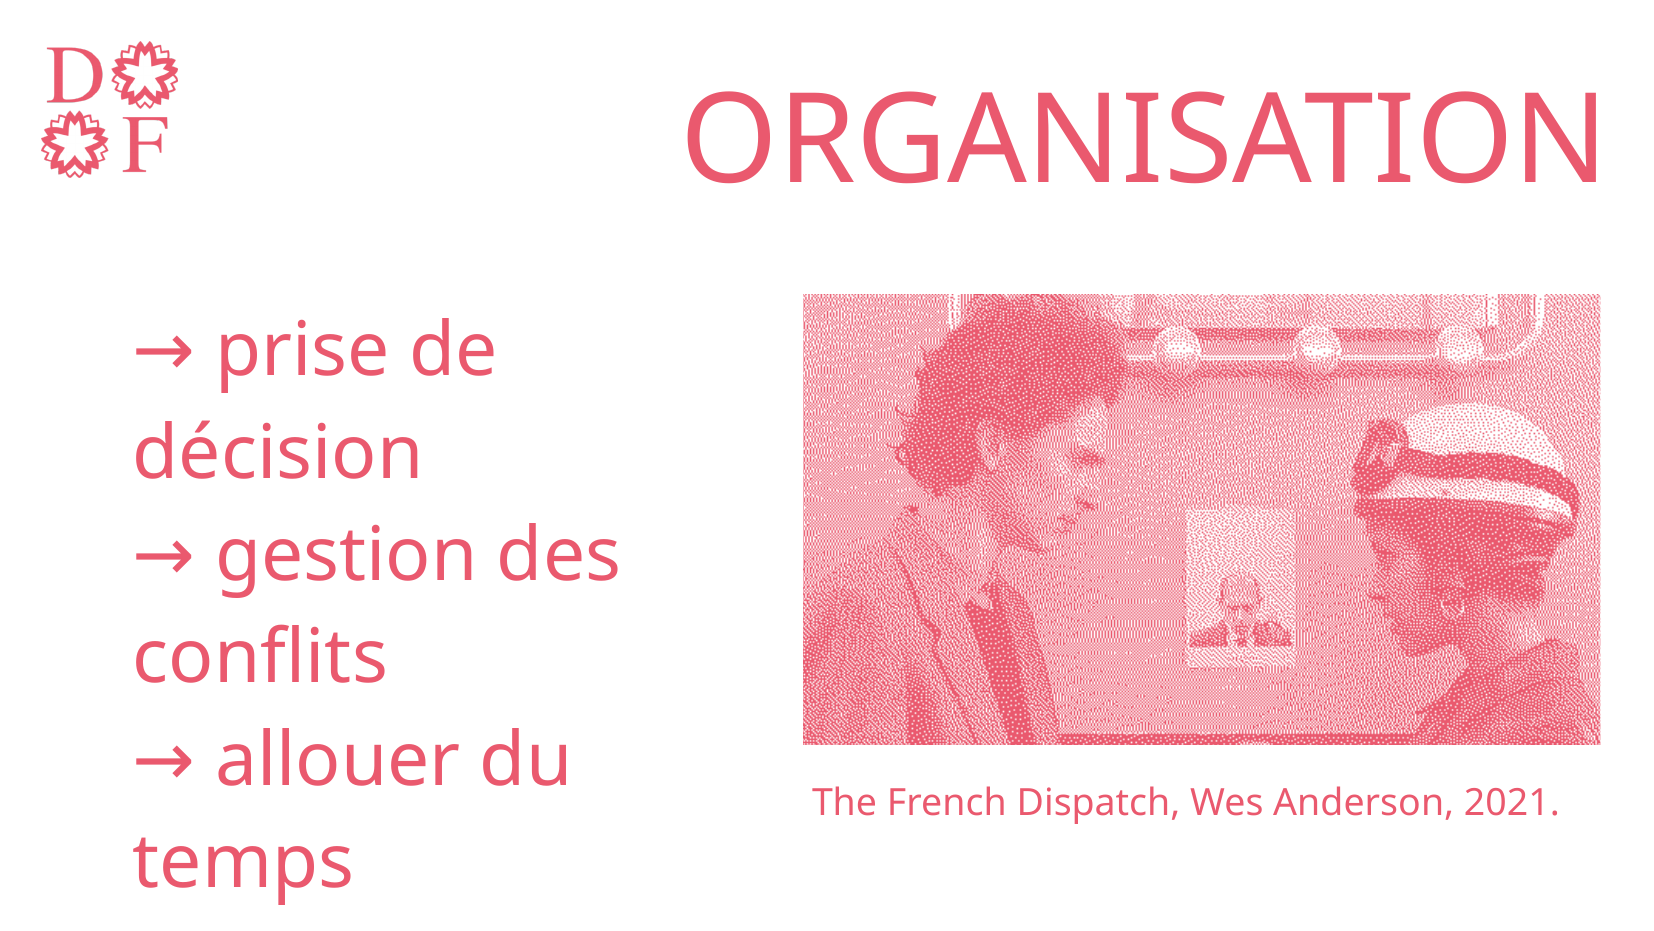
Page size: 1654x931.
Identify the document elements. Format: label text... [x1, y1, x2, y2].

picture [41, 41, 178, 178]
picture [803, 294, 1601, 745]
text_box The French Dispatch, Wes Anderson, 2021. [797, 767, 1654, 931]
text_box ORGANISATION [147, 41, 1625, 189]
text_box → prise de décision → gestion des conflits → allouer du temps [118, 288, 1447, 779]
